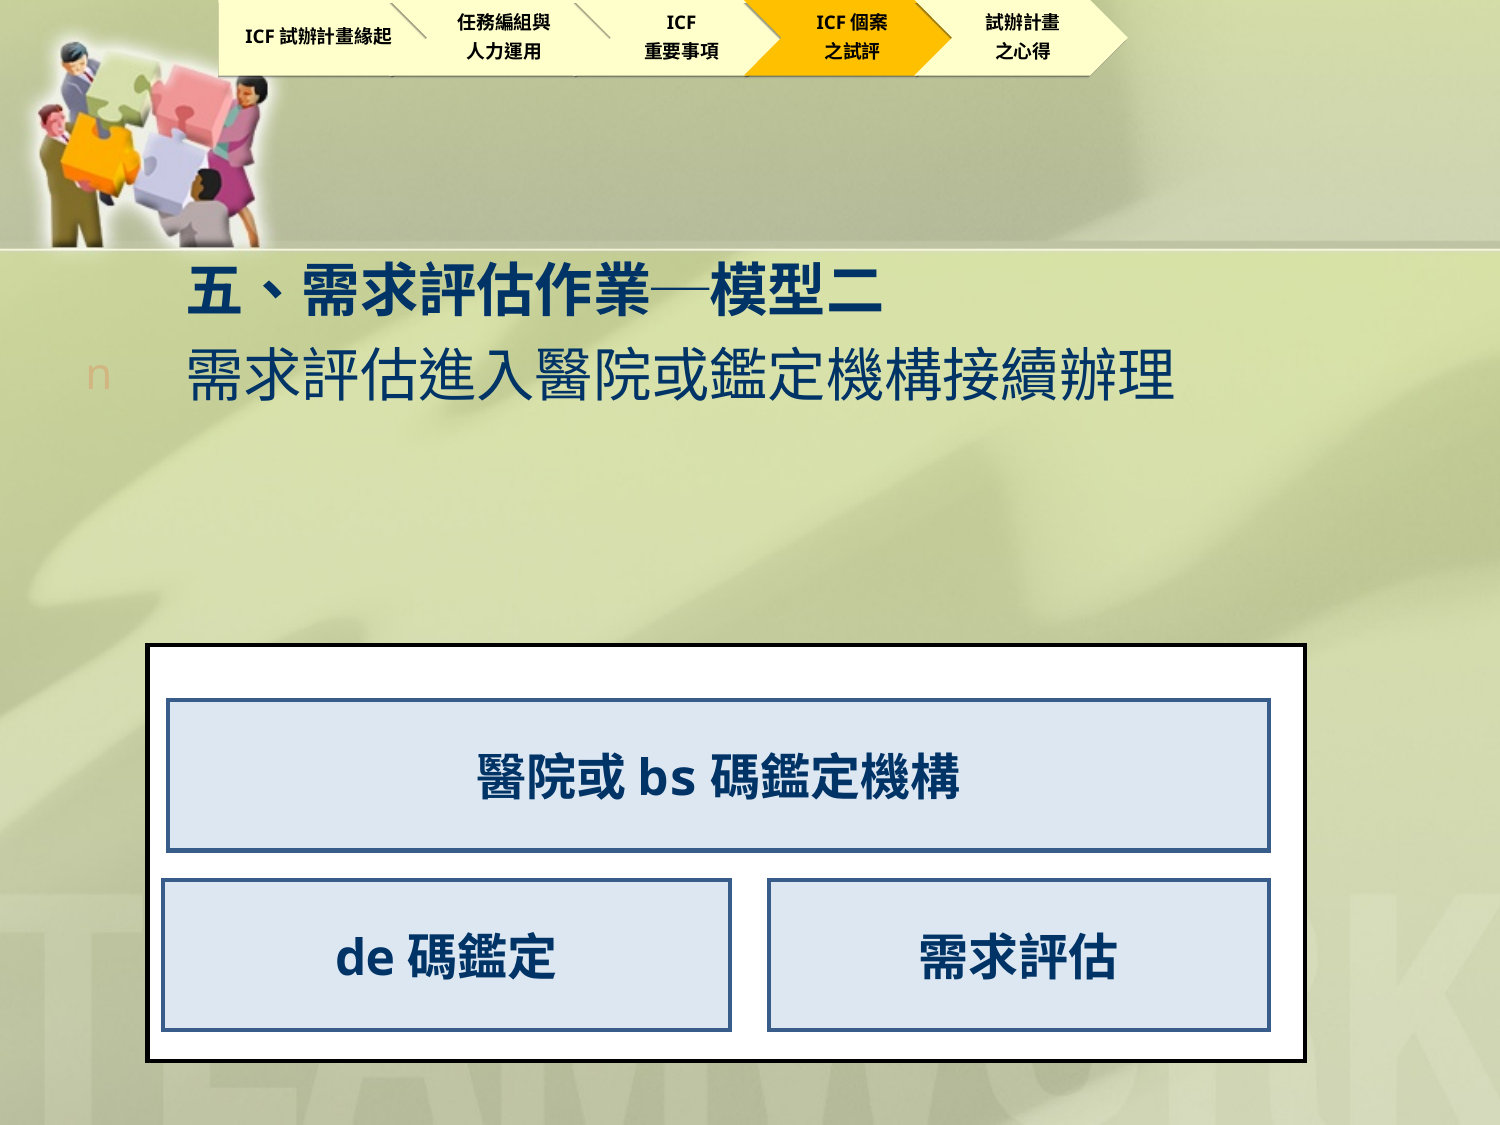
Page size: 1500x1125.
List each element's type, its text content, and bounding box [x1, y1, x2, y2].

text_box ICF試辦計畫緣起 [218, 0, 426, 76]
text_box [148, 645, 1425, 1061]
text_box de碼鑑定 [163, 880, 730, 1030]
text_box 試辦計畫 之心得 [914, 0, 1128, 76]
list 五、需求評估作業─模型二 需求評估進入醫院或鑑定機構接續辦理 [70, 246, 1426, 1008]
text_box ICF個案 之試評 [743, 0, 951, 76]
text_box 醫院或bs碼鑑定機構 [168, 700, 1269, 850]
text_box ICF 重要事項 [573, 0, 780, 76]
text_box 需求評估 [769, 880, 1269, 1030]
text_box 任務編組與 人力運用 [389, 0, 610, 76]
